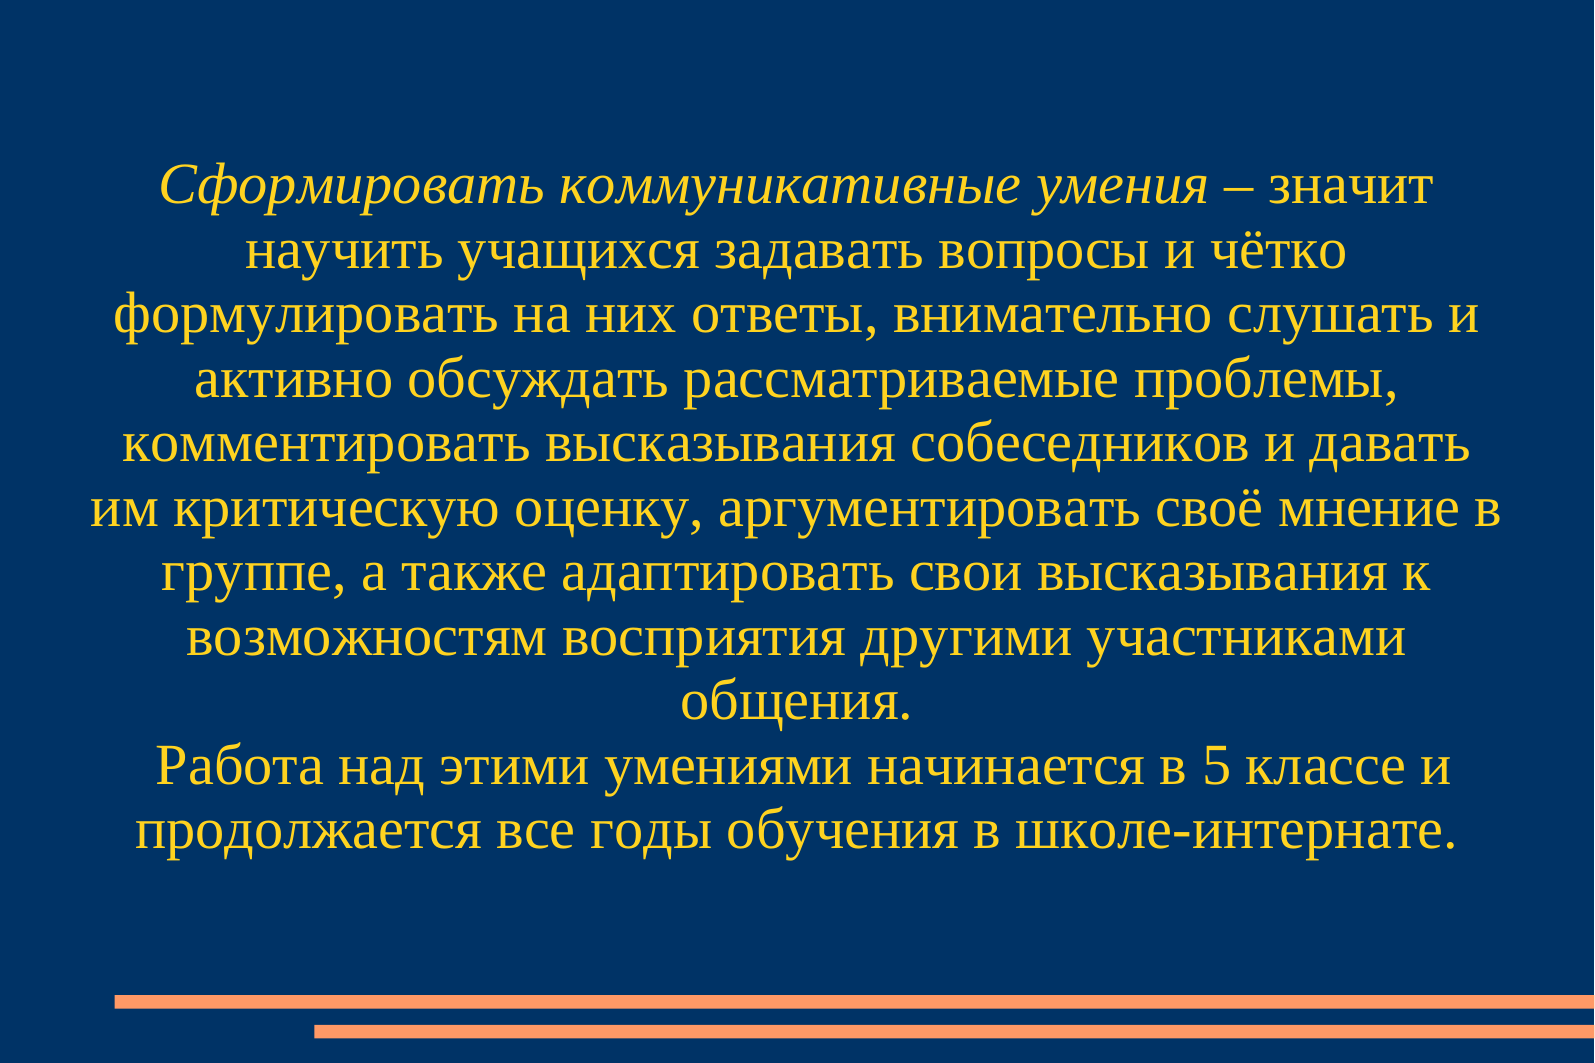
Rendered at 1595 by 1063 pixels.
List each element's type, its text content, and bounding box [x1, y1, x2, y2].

text_box Сформировать коммуникативные умения – значит научить учащихся задавать вопросы и чётко формулировать на них ответы, внимательно слушать и активно обсуждать рассматриваемые проблемы, комментировать высказывания собеседников и давать им критическую оценку, аргументировать своё мнение в группе, а также адаптировать свои высказывания к возможностям восприятия другими участниками общения. Работа над этими умениями начинается в 5 классе и продолжается все годы обучения в школе-интернате. [88, 29, 1505, 984]
